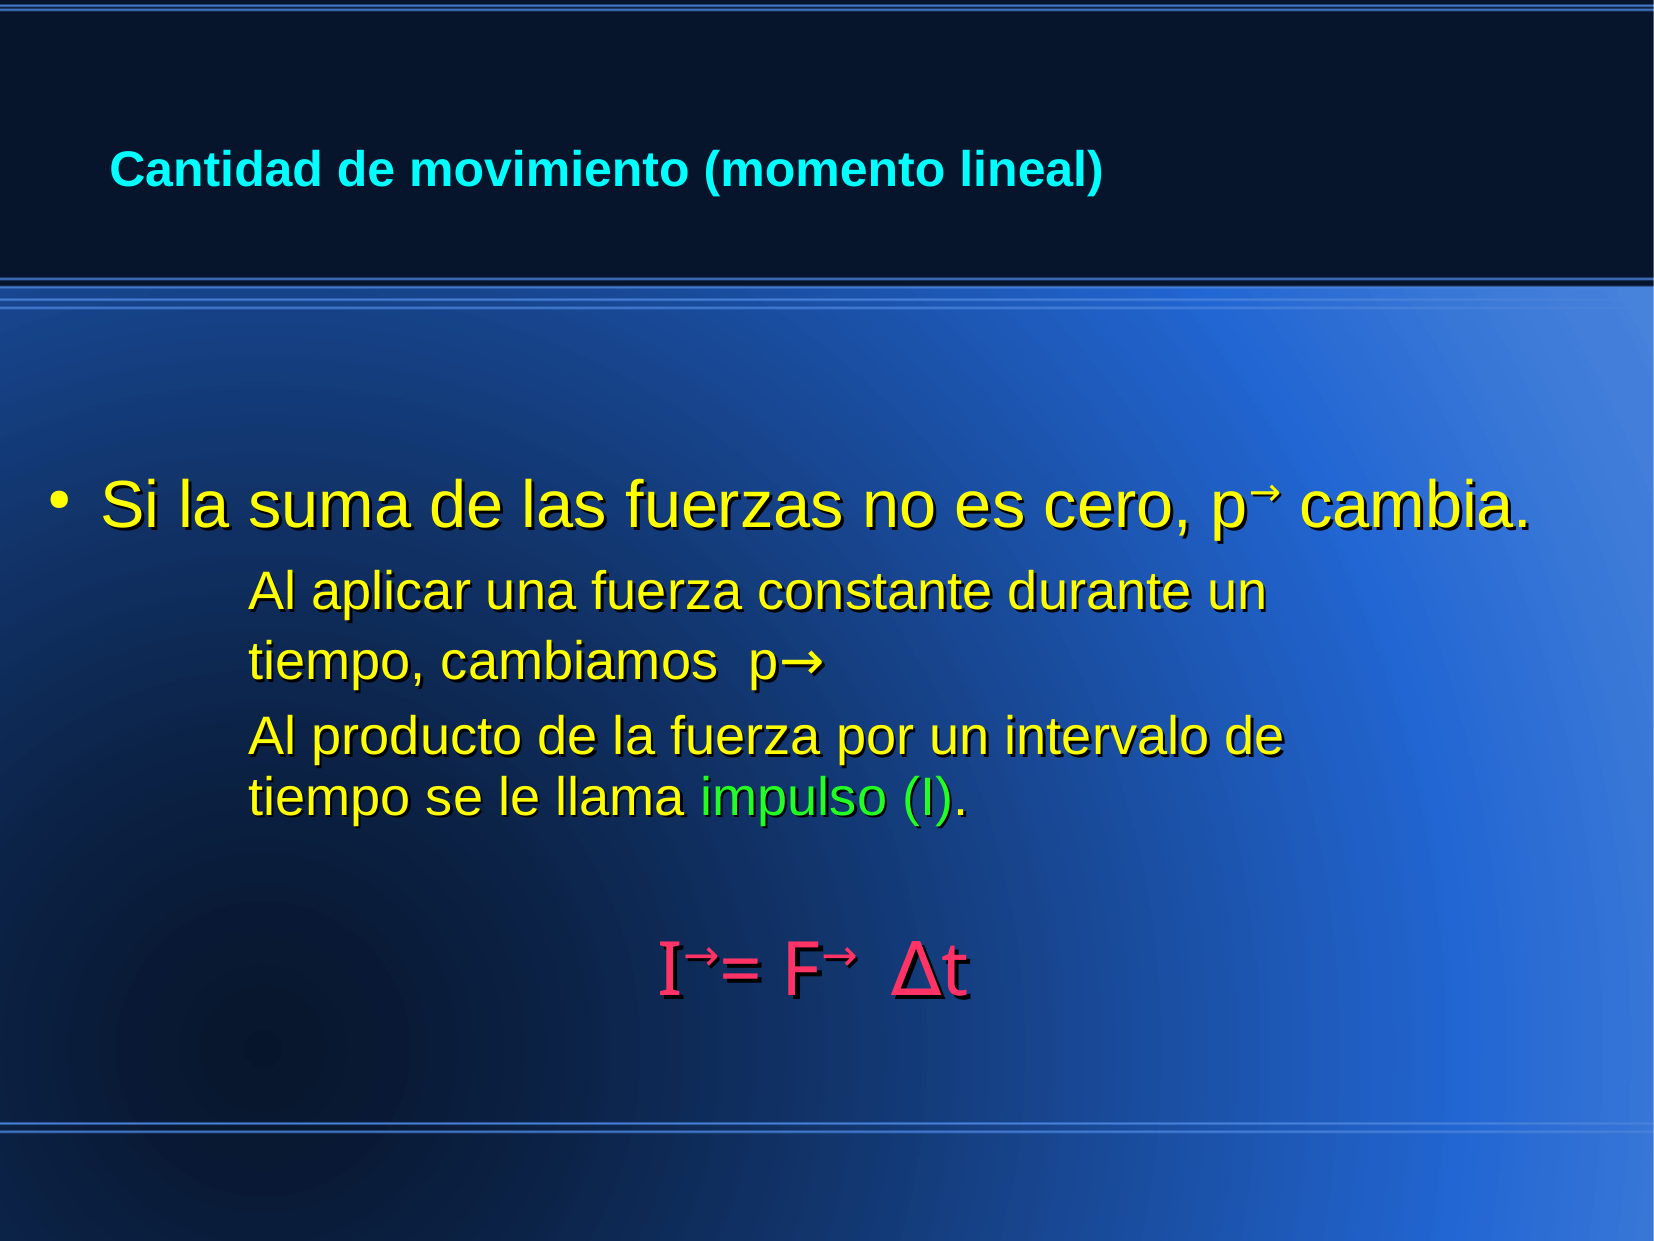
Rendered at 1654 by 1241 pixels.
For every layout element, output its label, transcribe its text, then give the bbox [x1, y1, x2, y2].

picture [0, 0, 1654, 1241]
text_box Al producto de la fuerza por un intervalo de tiempo se le llama impulso (I). [177, 705, 1300, 827]
text_box Si la suma de las fuerzas no es cero, p→ cambia. [29, 456, 1625, 636]
text_box Al aplicar una fuerza constante durante un tiempo, cambiamos p→ [177, 561, 1447, 694]
title Cantidad de movimiento (momento lineal) [32, 118, 1182, 220]
text_box I→= F→ ∆t [501, 915, 1093, 1016]
